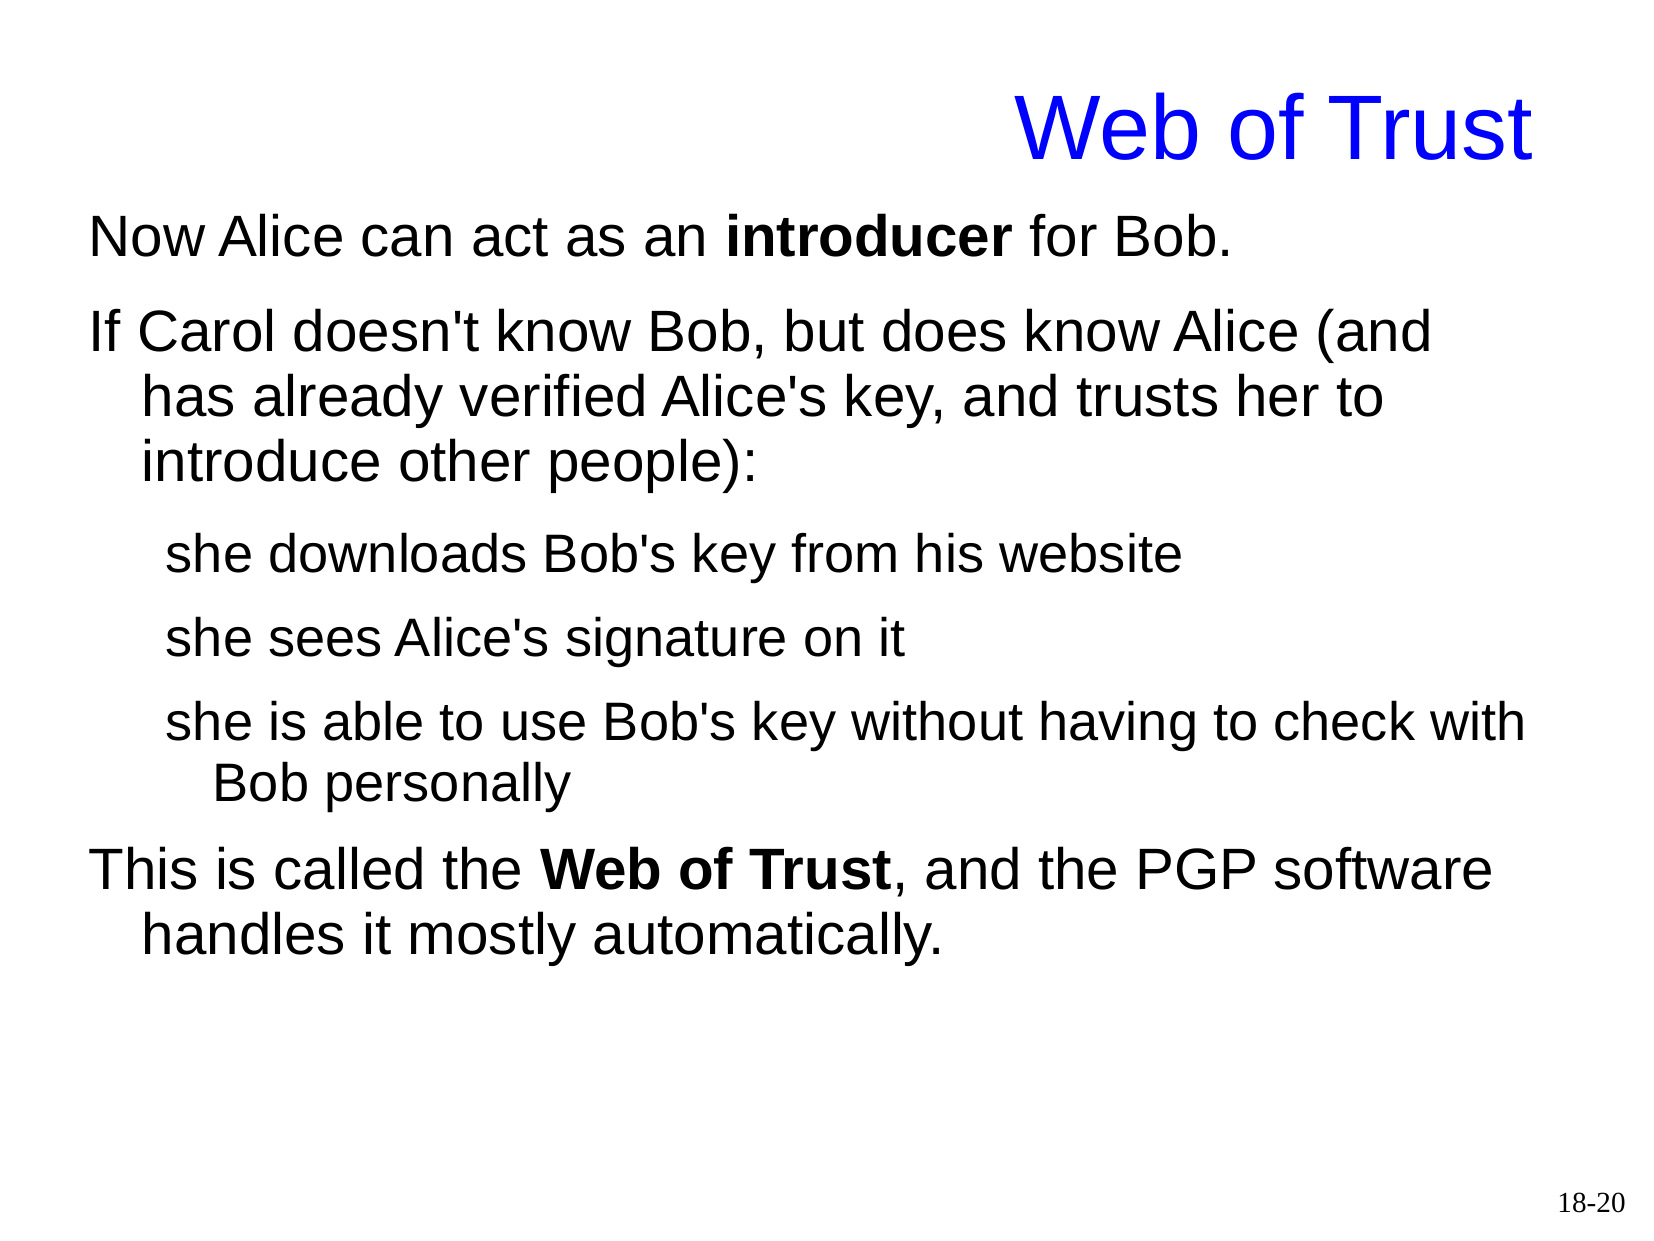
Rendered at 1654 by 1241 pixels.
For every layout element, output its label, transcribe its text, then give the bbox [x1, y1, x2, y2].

list Now Alice can act as an introducer for Bob. If Carol doesn't know Bob, but does know Alice (and has already verified Alice's key, and trusts her to introduce other people): she downloads Bob's key from his website she sees Alice's signature on it she is able to use Bob's key without having to check with Bob personally This is called the Web of Trust, and the PGP software handles it mostly automatically. [71, 204, 1537, 1204]
title Web of Trust [121, 51, 1534, 204]
